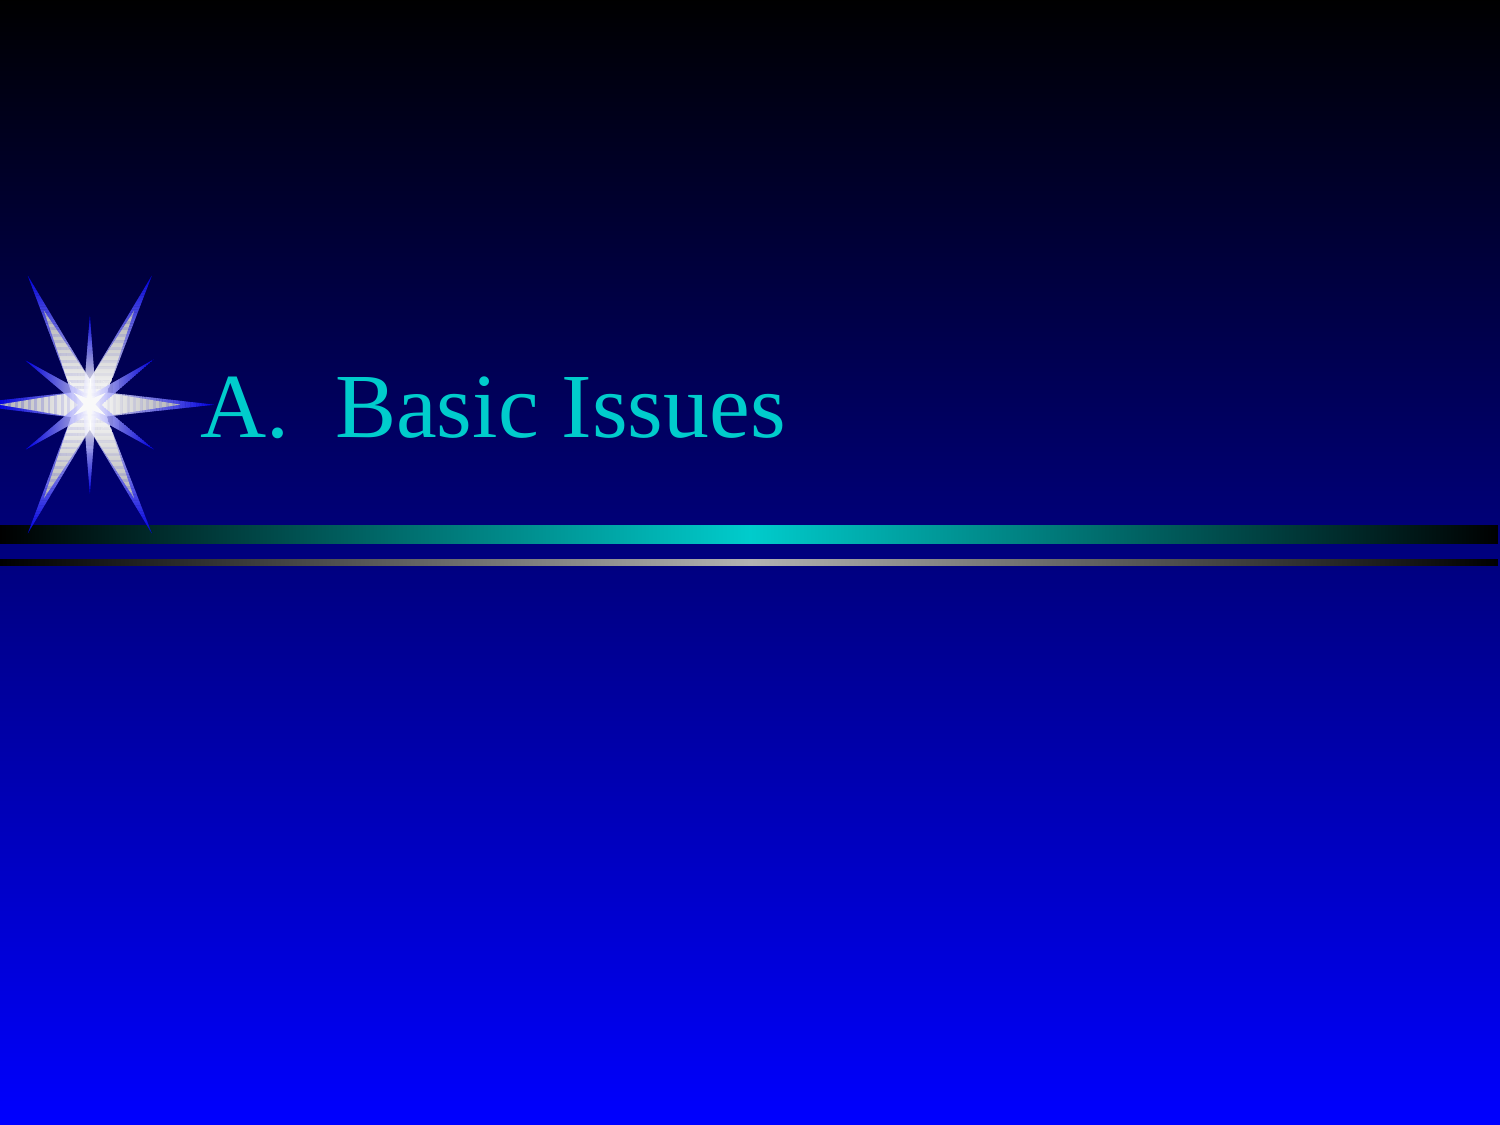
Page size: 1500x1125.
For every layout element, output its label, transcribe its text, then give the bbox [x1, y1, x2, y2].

title A. Basic Issues [200, 312, 1476, 501]
